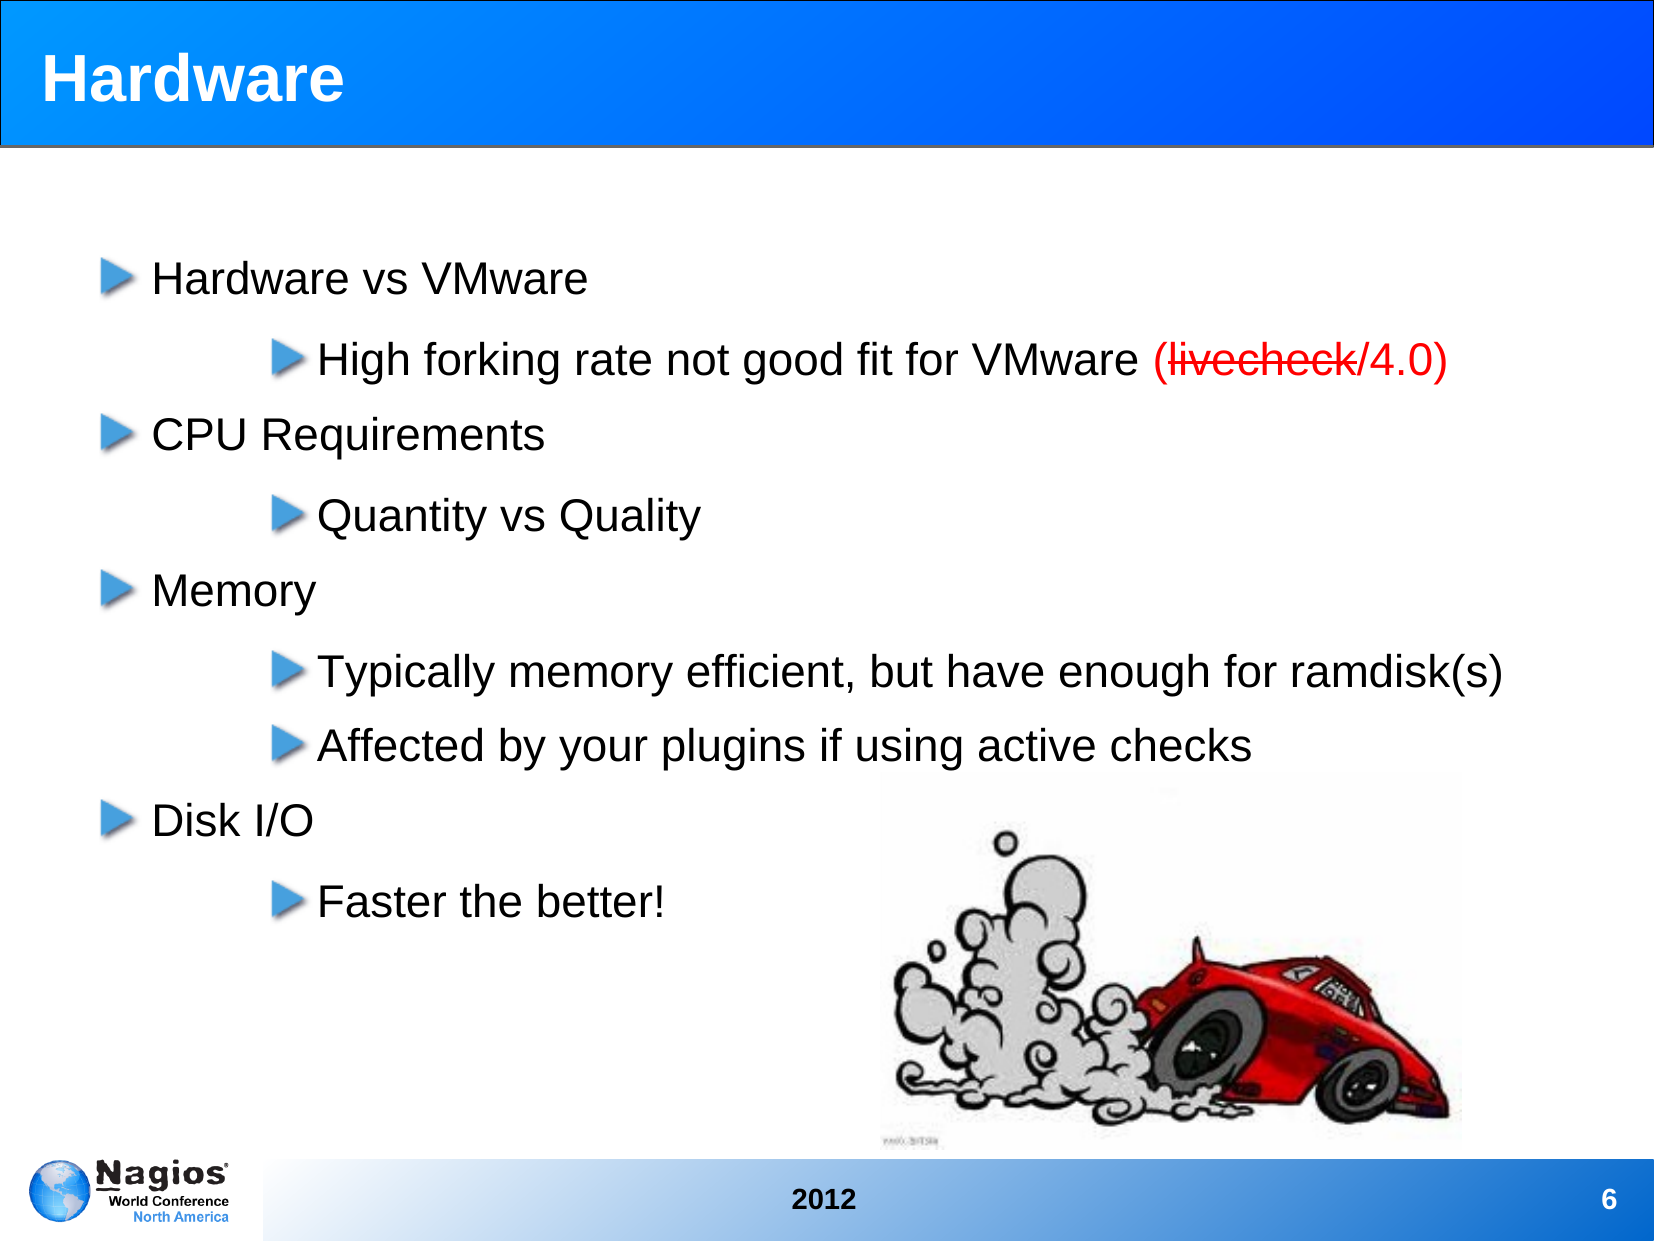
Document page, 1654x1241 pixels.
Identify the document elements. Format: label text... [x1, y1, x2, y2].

picture [29, 1159, 229, 1235]
title Hardware [41, 0, 1248, 182]
picture [880, 772, 1462, 1150]
list Hardware vs VMware High forking rate not good fit for VMware (livecheck/4.0) CPU Requirements Quantity vs Quality Memory Typically memory efficient, but have enough for ramdisk(s) Affected by your plugins if using active checks Disk I/O Faster the better! [80, 253, 1579, 1072]
